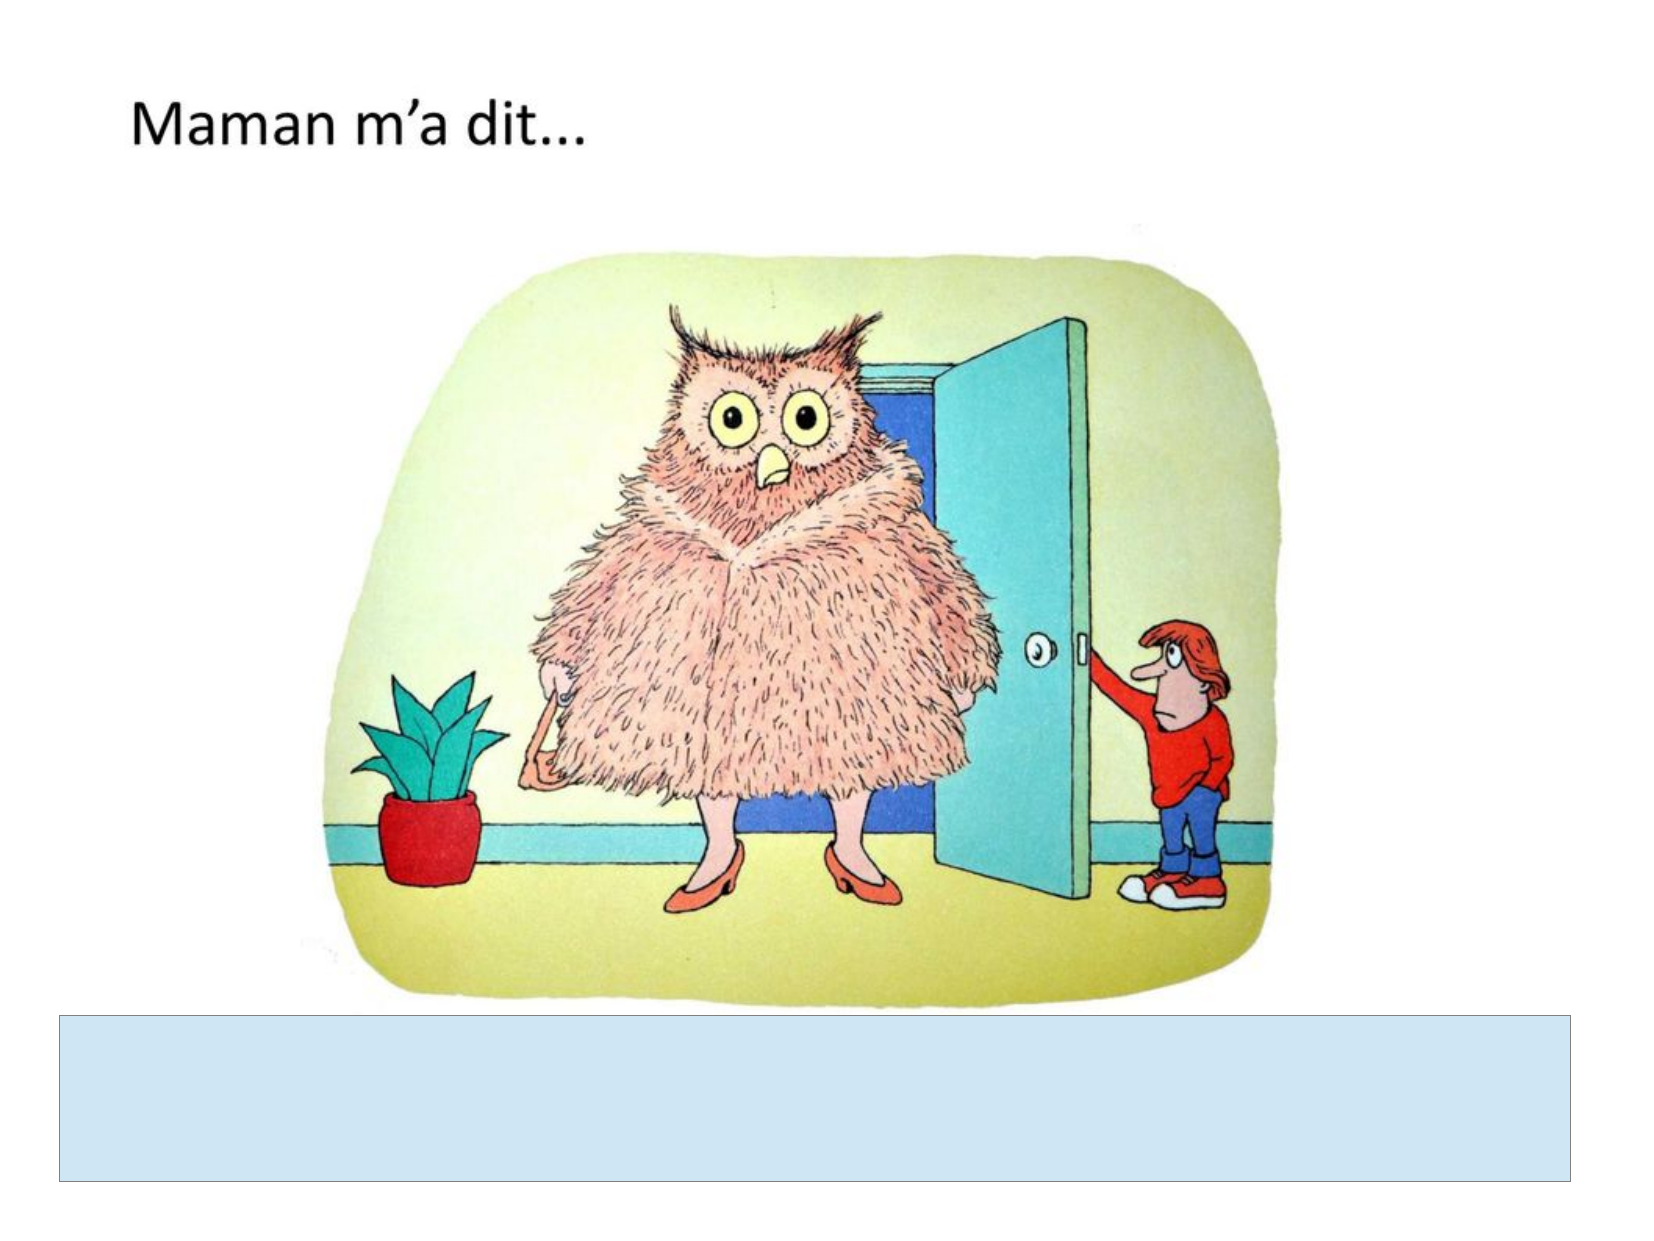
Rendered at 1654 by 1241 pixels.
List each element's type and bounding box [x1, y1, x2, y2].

text_box [59, 1015, 1571, 1182]
picture [38, 24, 1639, 1225]
